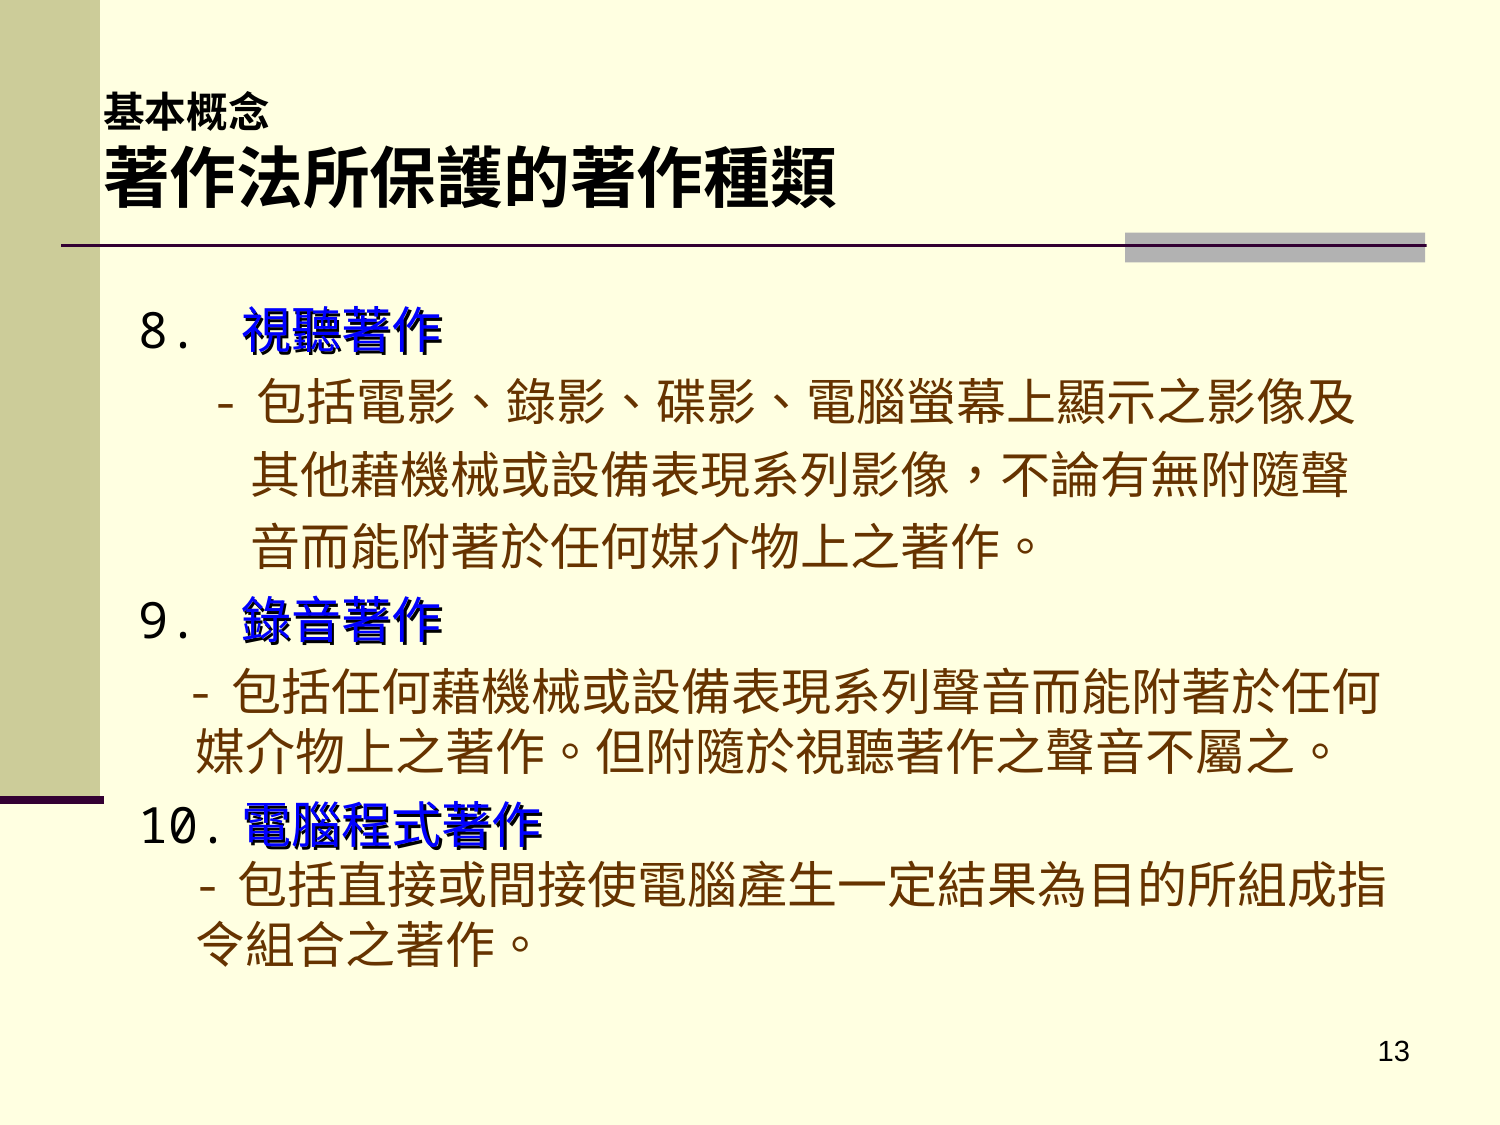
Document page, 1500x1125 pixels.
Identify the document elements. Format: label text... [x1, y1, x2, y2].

list 8. 視聽著作 -包括電影、錄影、碟影、電腦螢幕上顯示之影像及 其他藉機械或設備表現系列影像，不論有無附隨聲 音而能附著於任何媒介物上之著作。 9. 錄音著作 -包括任何藉機械或設備表現系列聲音而能附著於任何媒介物上之著作。但附隨於視聽著作之聲音不屬之。 10.電腦程式著作 -包括直接或間接使電腦產生一定結果為目的所組成指令組合之著作。 [123, 290, 1427, 1024]
text_box <編號> [1074, 1024, 1426, 1103]
text_box 基本概念 著作法所保護的著作種類 [88, 78, 1408, 224]
